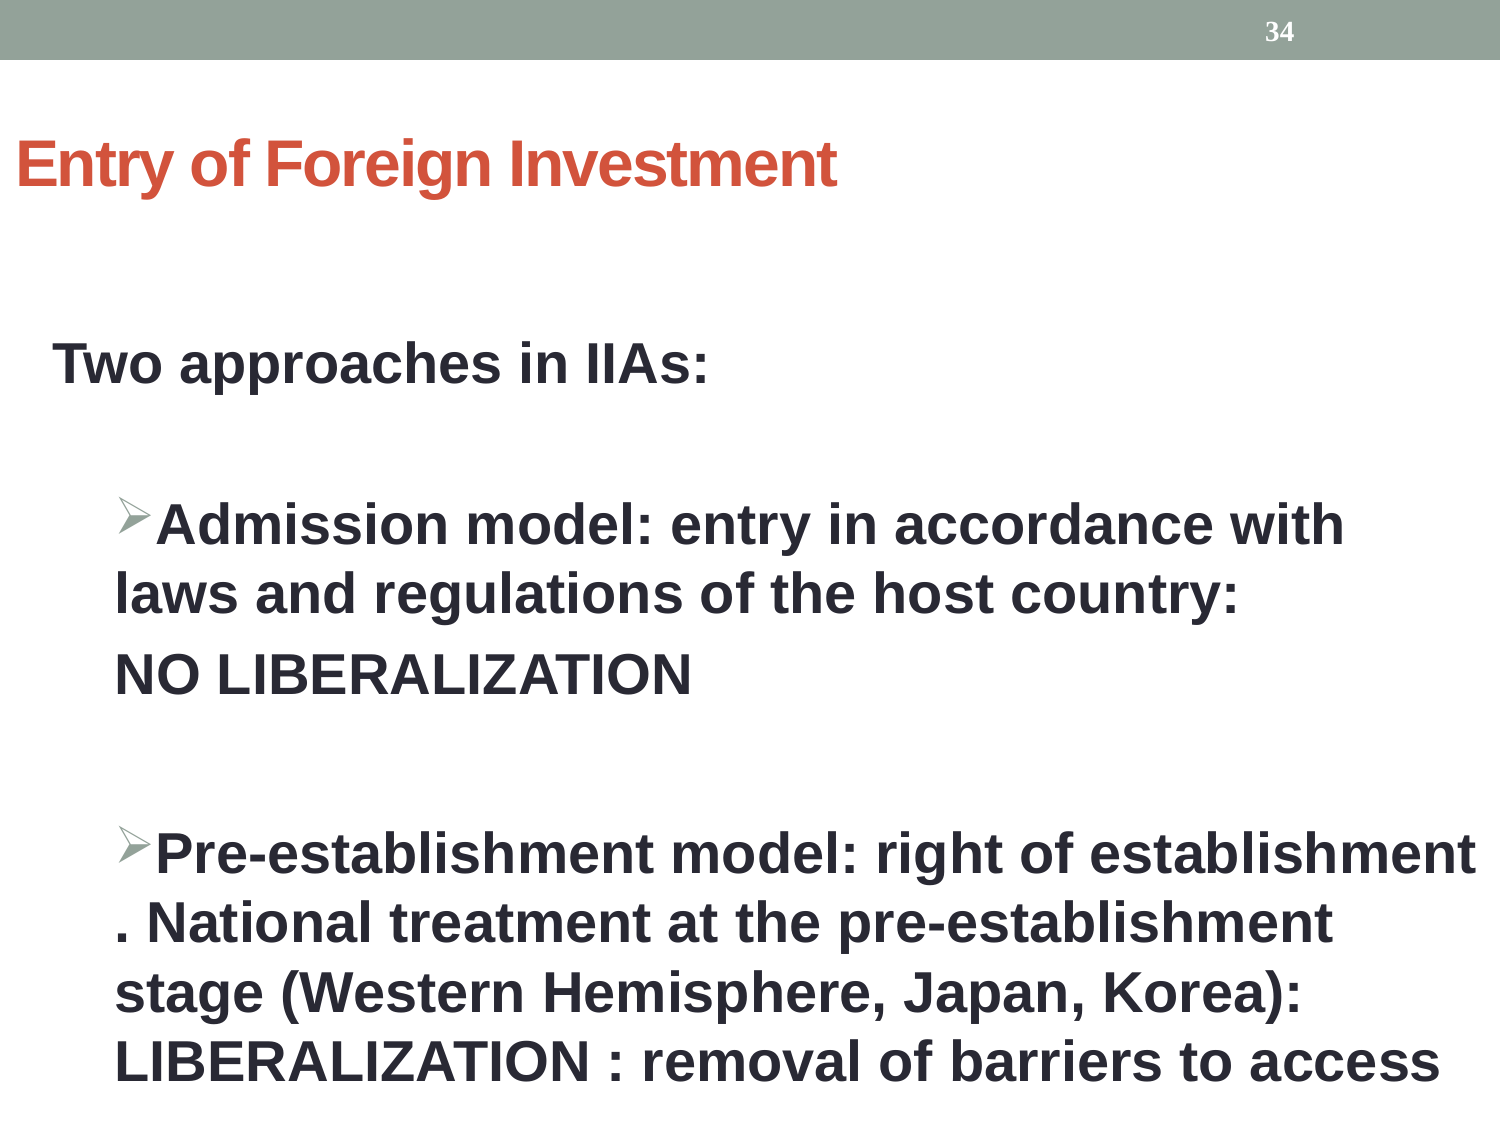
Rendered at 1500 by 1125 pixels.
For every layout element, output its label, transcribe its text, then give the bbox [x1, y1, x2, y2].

slide_number <編號> [1250, 3, 1425, 57]
list Two approaches in IIAs: Admission model: entry in accordance with laws and regulations of the host country: NO LIBERALIZATION Pre-establishment model: right of establishment . National treatment at the pre-establishment stage (Western Hemisphere, Japan, Korea): LIBERALIZATION : removal of barriers to access [37, 237, 1500, 1125]
title Entry of Foreign Investment [0, 112, 1500, 208]
